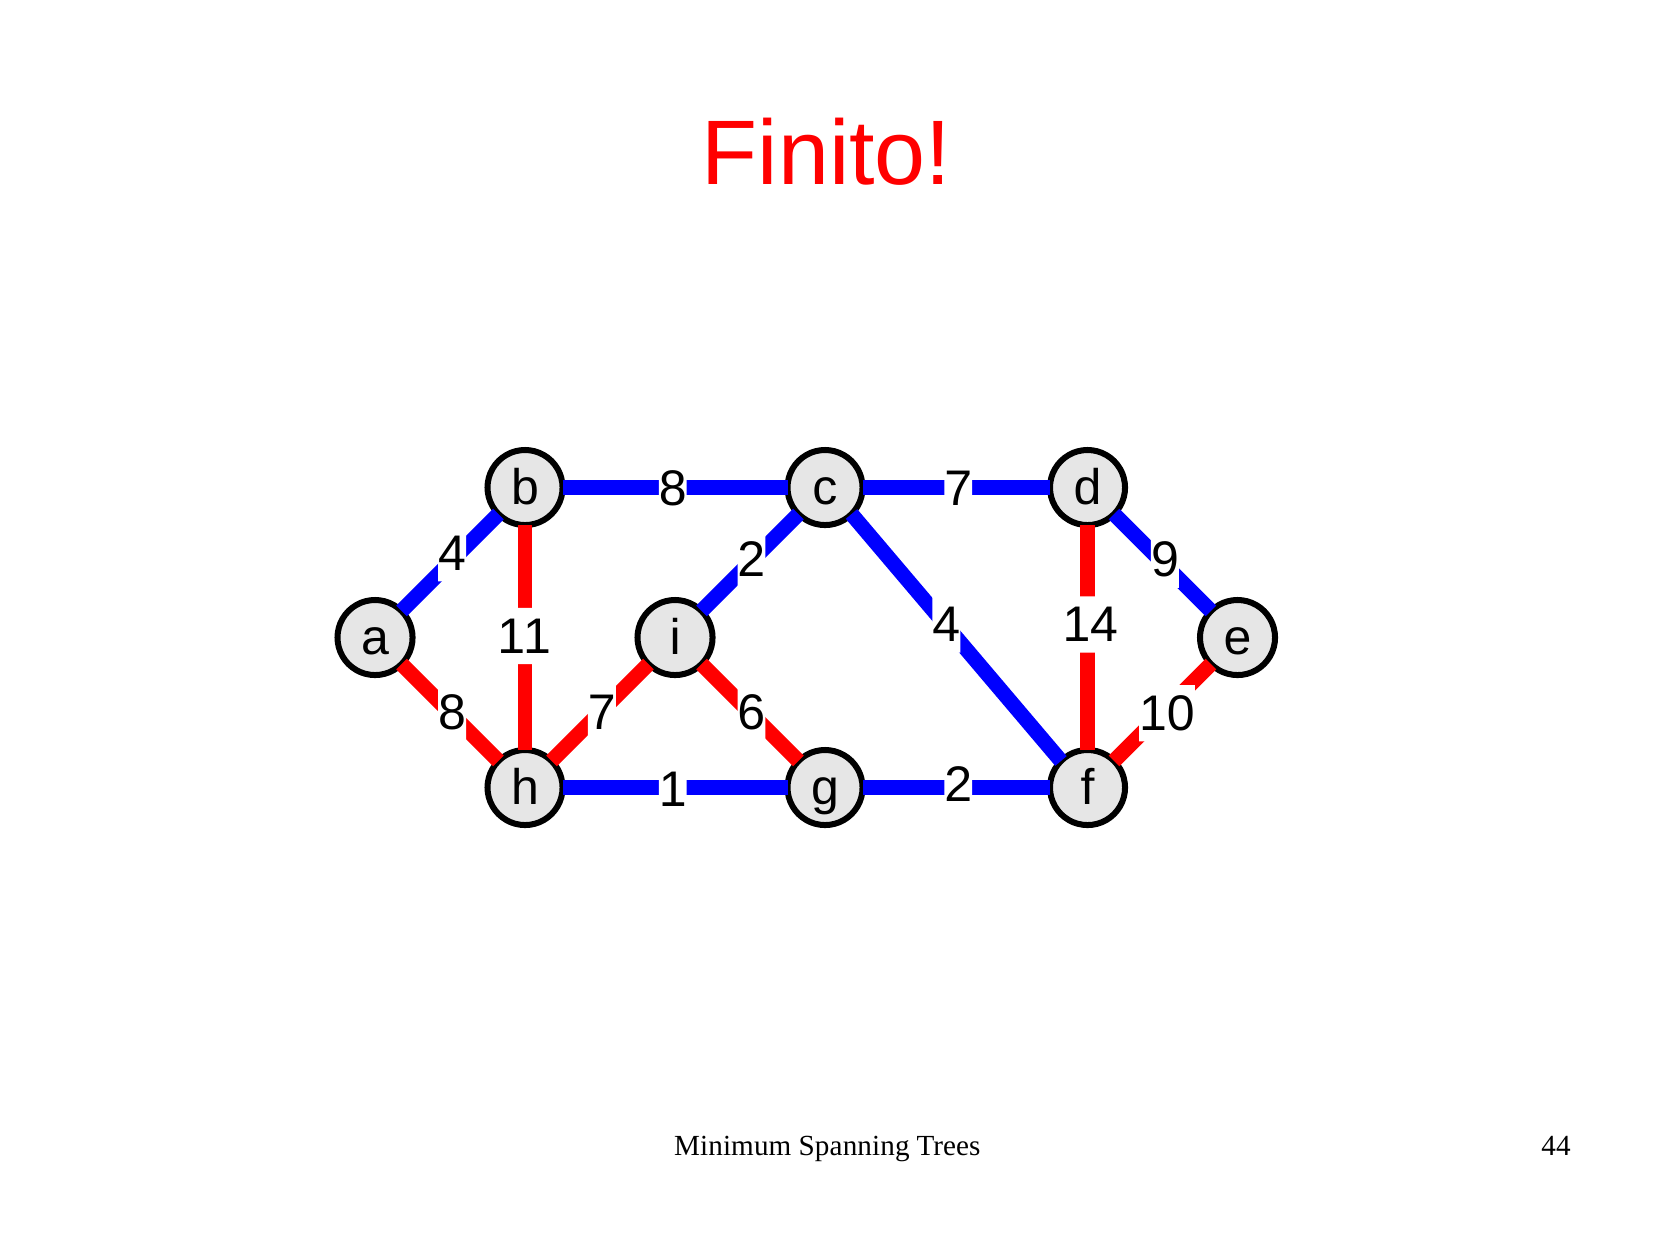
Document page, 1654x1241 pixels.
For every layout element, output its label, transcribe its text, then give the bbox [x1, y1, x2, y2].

text_box 14 [1062, 596, 1119, 653]
text_box 7 [587, 684, 616, 742]
text_box 6 [737, 684, 766, 742]
text_box 2 [944, 756, 973, 813]
text_box c [788, 450, 863, 526]
text_box i [637, 600, 713, 676]
text_box b [487, 450, 563, 525]
text_box 2 [737, 531, 766, 588]
text_box 1 [658, 761, 687, 818]
text_box 8 [438, 684, 467, 741]
text_box 7 [944, 460, 973, 517]
text_box 10 [1139, 685, 1195, 742]
title Finito! [82, 49, 1571, 257]
text_box h [487, 750, 563, 826]
text_box 8 [658, 460, 687, 517]
text_box 4 [932, 596, 961, 653]
text_box 9 [1150, 531, 1179, 588]
text_box 11 [497, 607, 557, 665]
text_box 4 [438, 525, 467, 582]
text_box e [1200, 600, 1276, 676]
text_box a [337, 600, 413, 676]
text_box g [788, 750, 863, 826]
text_box f [1050, 750, 1126, 826]
text_box d [1050, 450, 1126, 525]
